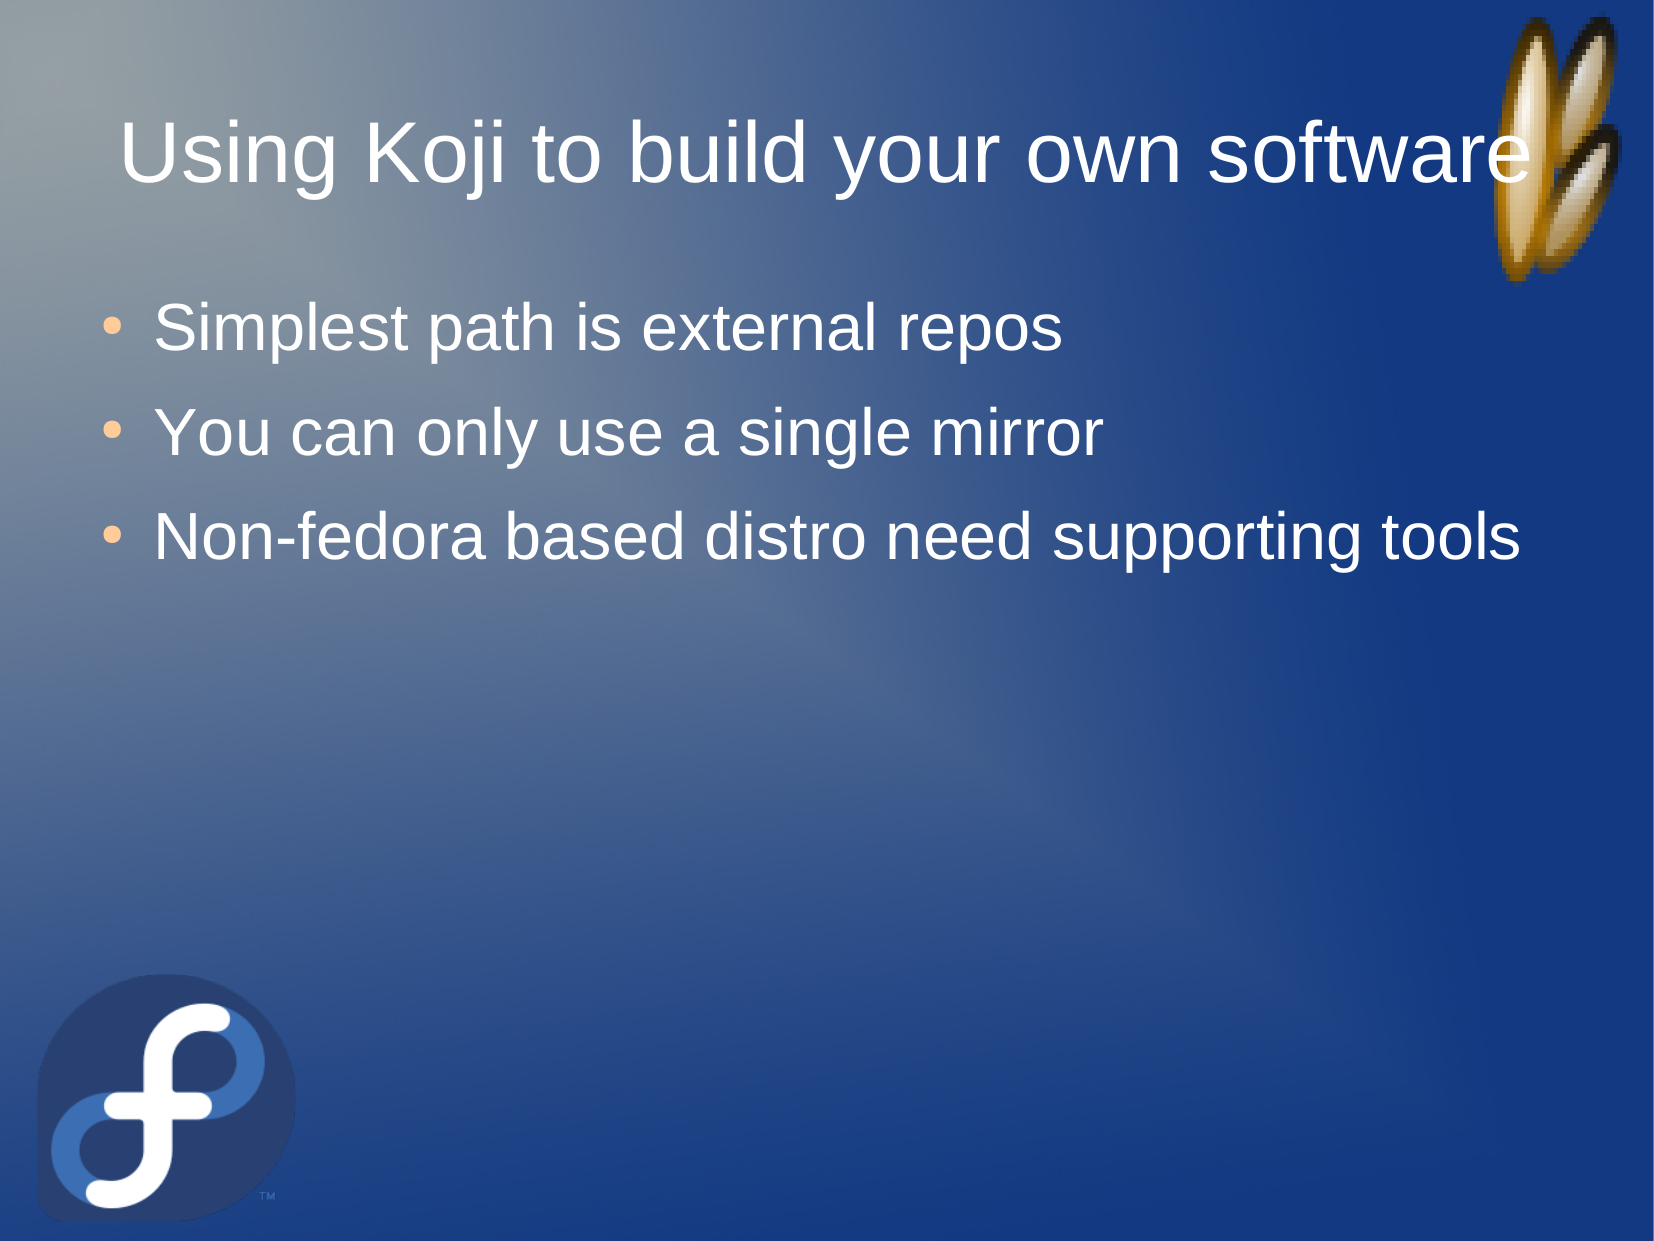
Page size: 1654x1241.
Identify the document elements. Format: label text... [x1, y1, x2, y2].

picture [0, 0, 1654, 1241]
title Using Koji to build your own software [82, 49, 1571, 257]
list Simplest path is external repos You can only use a single mirror Non-fedora based distro need supporting tools [82, 290, 1571, 1109]
